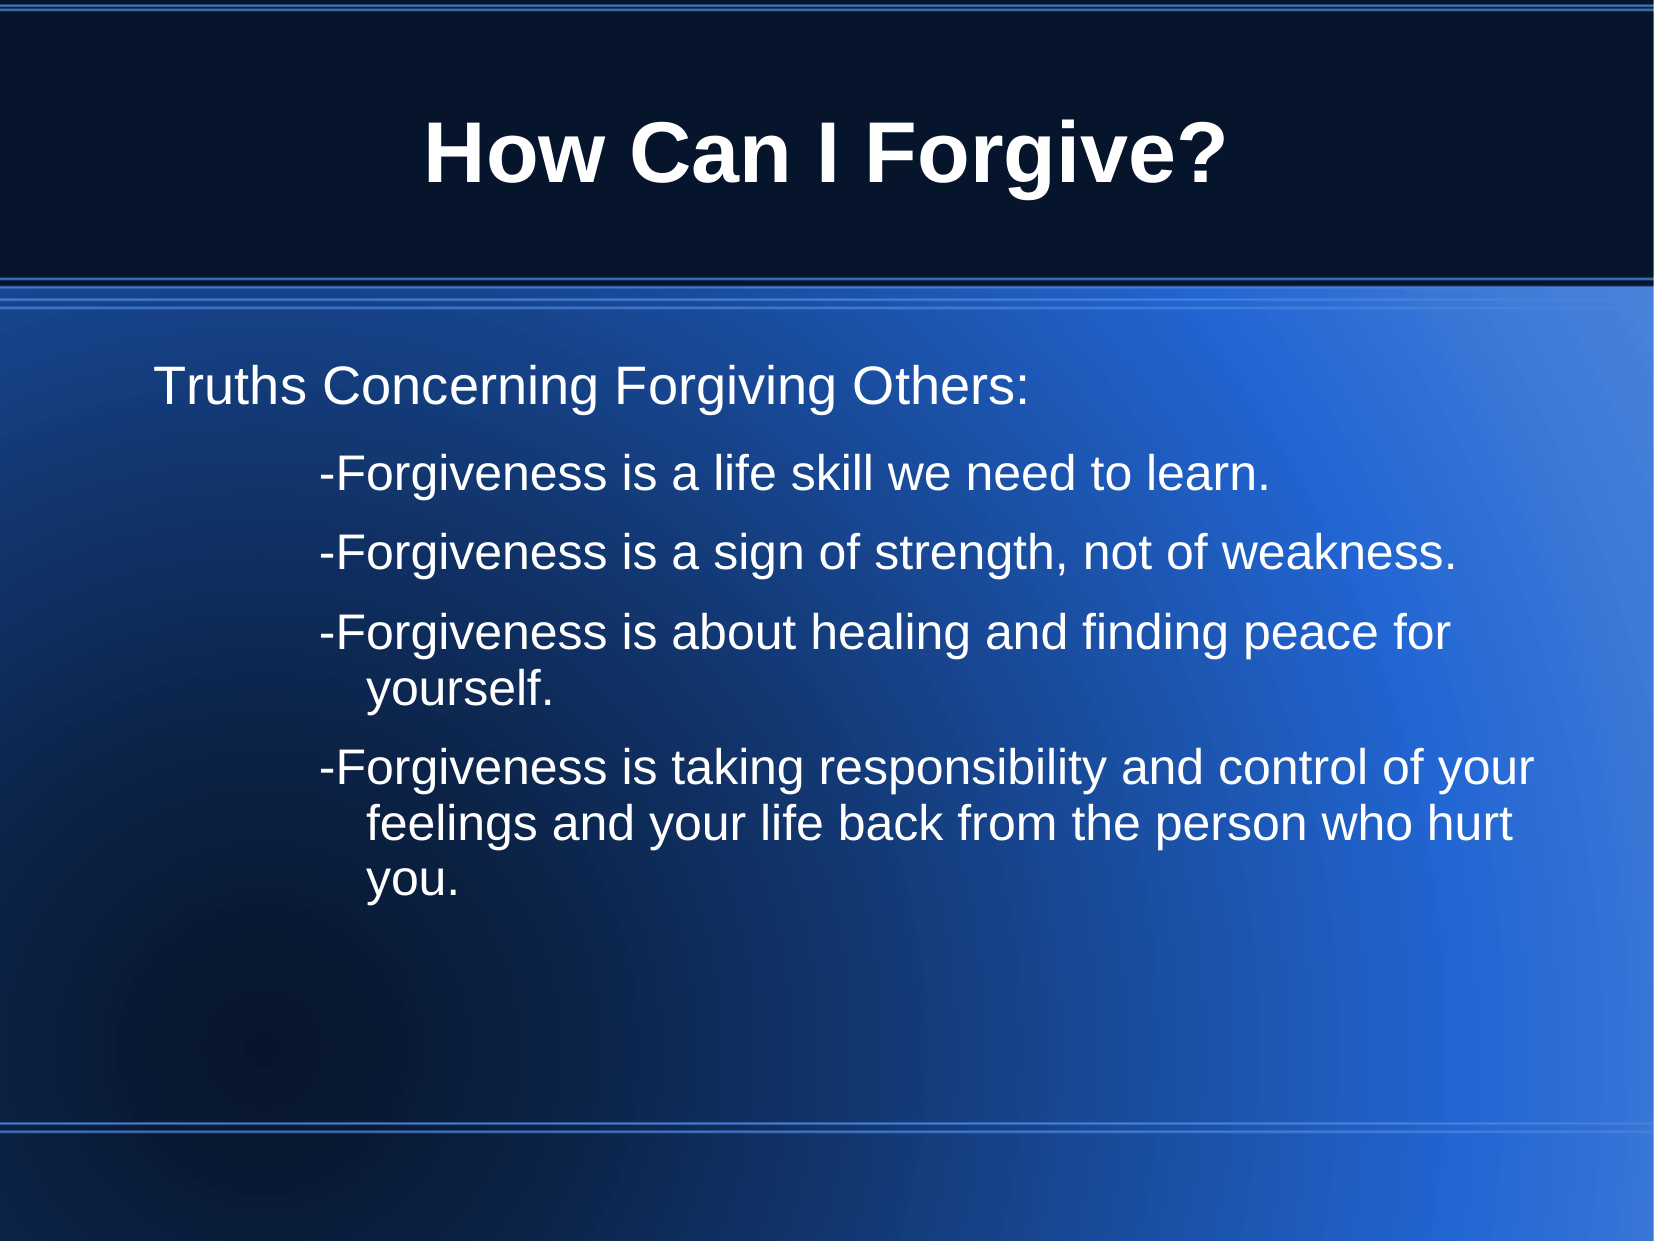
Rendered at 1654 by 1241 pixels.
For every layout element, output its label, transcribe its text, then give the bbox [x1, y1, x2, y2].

picture [0, 0, 1654, 1241]
list Truths Concerning Forgiving Others: -Forgiveness is a life skill we need to learn. -Forgiveness is a sign of strength, not of weakness. -Forgiveness is about healing and finding peace for yourself. -Forgiveness is taking responsibility and control of your feelings and your life back from the person who hurt you. [82, 355, 1571, 1145]
title How Can I Forgive? [82, 49, 1571, 257]
